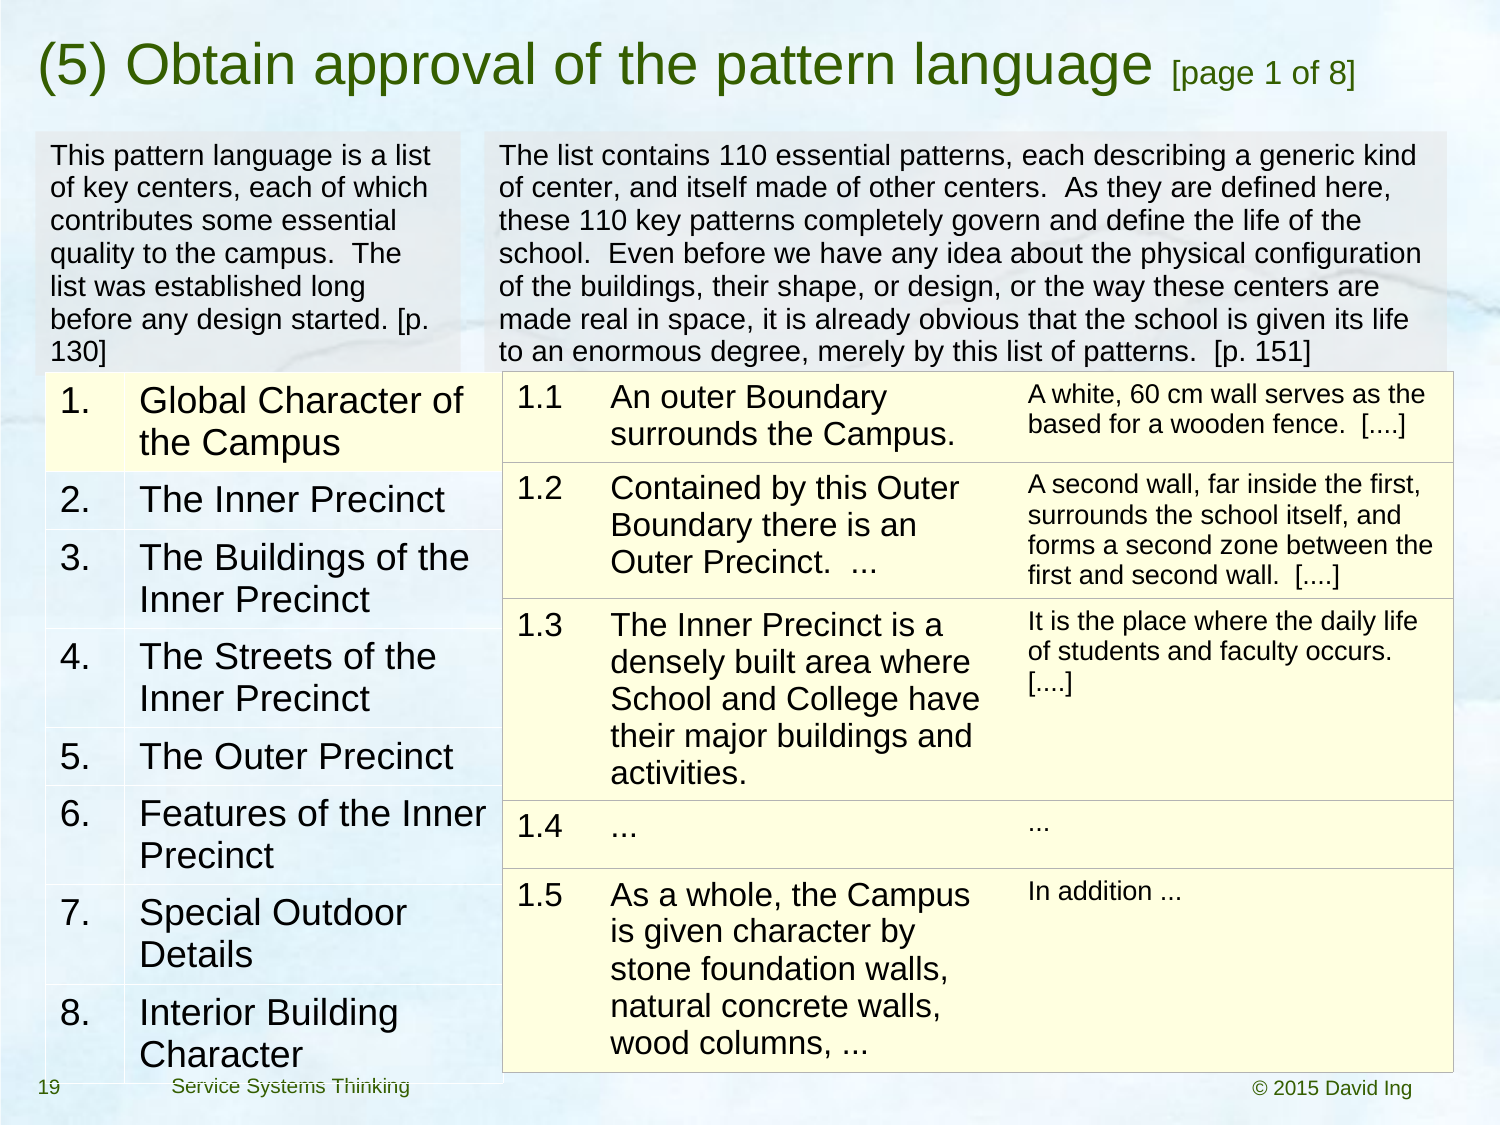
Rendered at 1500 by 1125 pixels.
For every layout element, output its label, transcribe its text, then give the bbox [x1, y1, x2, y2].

table_cell Contained by this Outer Boundary there is an Outer Precinct. ... [596, 463, 1013, 598]
table_cell ... [1013, 801, 1453, 868]
table_cell 7. [46, 885, 124, 984]
table_cell Interior Building Character [125, 985, 503, 1083]
table_cell In addition ... [1013, 869, 1453, 1072]
table_cell It is the place where the daily life of students and faculty occurs. [....] [1013, 599, 1453, 800]
table_cell 1.5 [503, 869, 596, 1072]
table_header 1. [46, 373, 124, 471]
table_header Global Character of the Campus [125, 373, 502, 471]
table_cell 1.3 [503, 599, 596, 800]
table_cell Features of the Inner Precinct [125, 786, 502, 884]
table_cell The Outer Precinct [125, 728, 502, 785]
table_cell ... [596, 801, 1013, 868]
table_header A white, 60 cm wall serves as the based for a wooden fence. [....] [1013, 372, 1453, 462]
table_cell The Inner Precinct [125, 472, 502, 529]
table_cell 8. [46, 985, 124, 1083]
text_box This pattern language is a list of key centers, each of which contributes some essential quality to the campus. The list was established long before any design started. [p. 130] [35, 131, 461, 376]
table_cell The Buildings of the Inner Precinct [125, 530, 502, 628]
table_cell 1.4 [503, 801, 596, 868]
table_cell 3. [46, 530, 124, 628]
table_cell 5. [46, 728, 124, 785]
table_cell Special Outdoor Details [125, 885, 502, 984]
table_cell 2. [46, 472, 124, 529]
table_cell 4. [46, 629, 124, 727]
text_box The list contains 110 essential patterns, each describing a generic kind of center, and itself made of other centers. As they are defined here, these 110 key patterns completely govern and define the life of the school. Even before we have any idea about the physical configuration of the buildings, their shape, or design, or the way these centers are made real in space, it is already obvious that the school is given its life to an enormous degree, merely by this list of patterns. [p. 151] [484, 131, 1447, 372]
table_header 1.1 [503, 372, 596, 462]
table_cell The Streets of the Inner Precinct [125, 629, 502, 727]
table_header An outer Boundary surrounds the Campus. [596, 372, 1013, 462]
table_cell As a whole, the Campus is given character by stone foundation walls, natural concrete walls, wood columns, ... [596, 869, 1013, 1072]
table_cell The Inner Precinct is a densely built area where School and College have their major buildings and activities. [596, 599, 1013, 800]
title (5) Obtain approval of the pattern language [page 1 of 8] [37, 37, 1463, 236]
picture [0, 0, 1500, 1125]
table_cell 1.2 [503, 463, 596, 598]
table_cell A second wall, far inside the first, surrounds the school itself, and forms a second zone between the first and second wall. [....] [1013, 463, 1453, 598]
table_cell 6. [46, 786, 124, 884]
